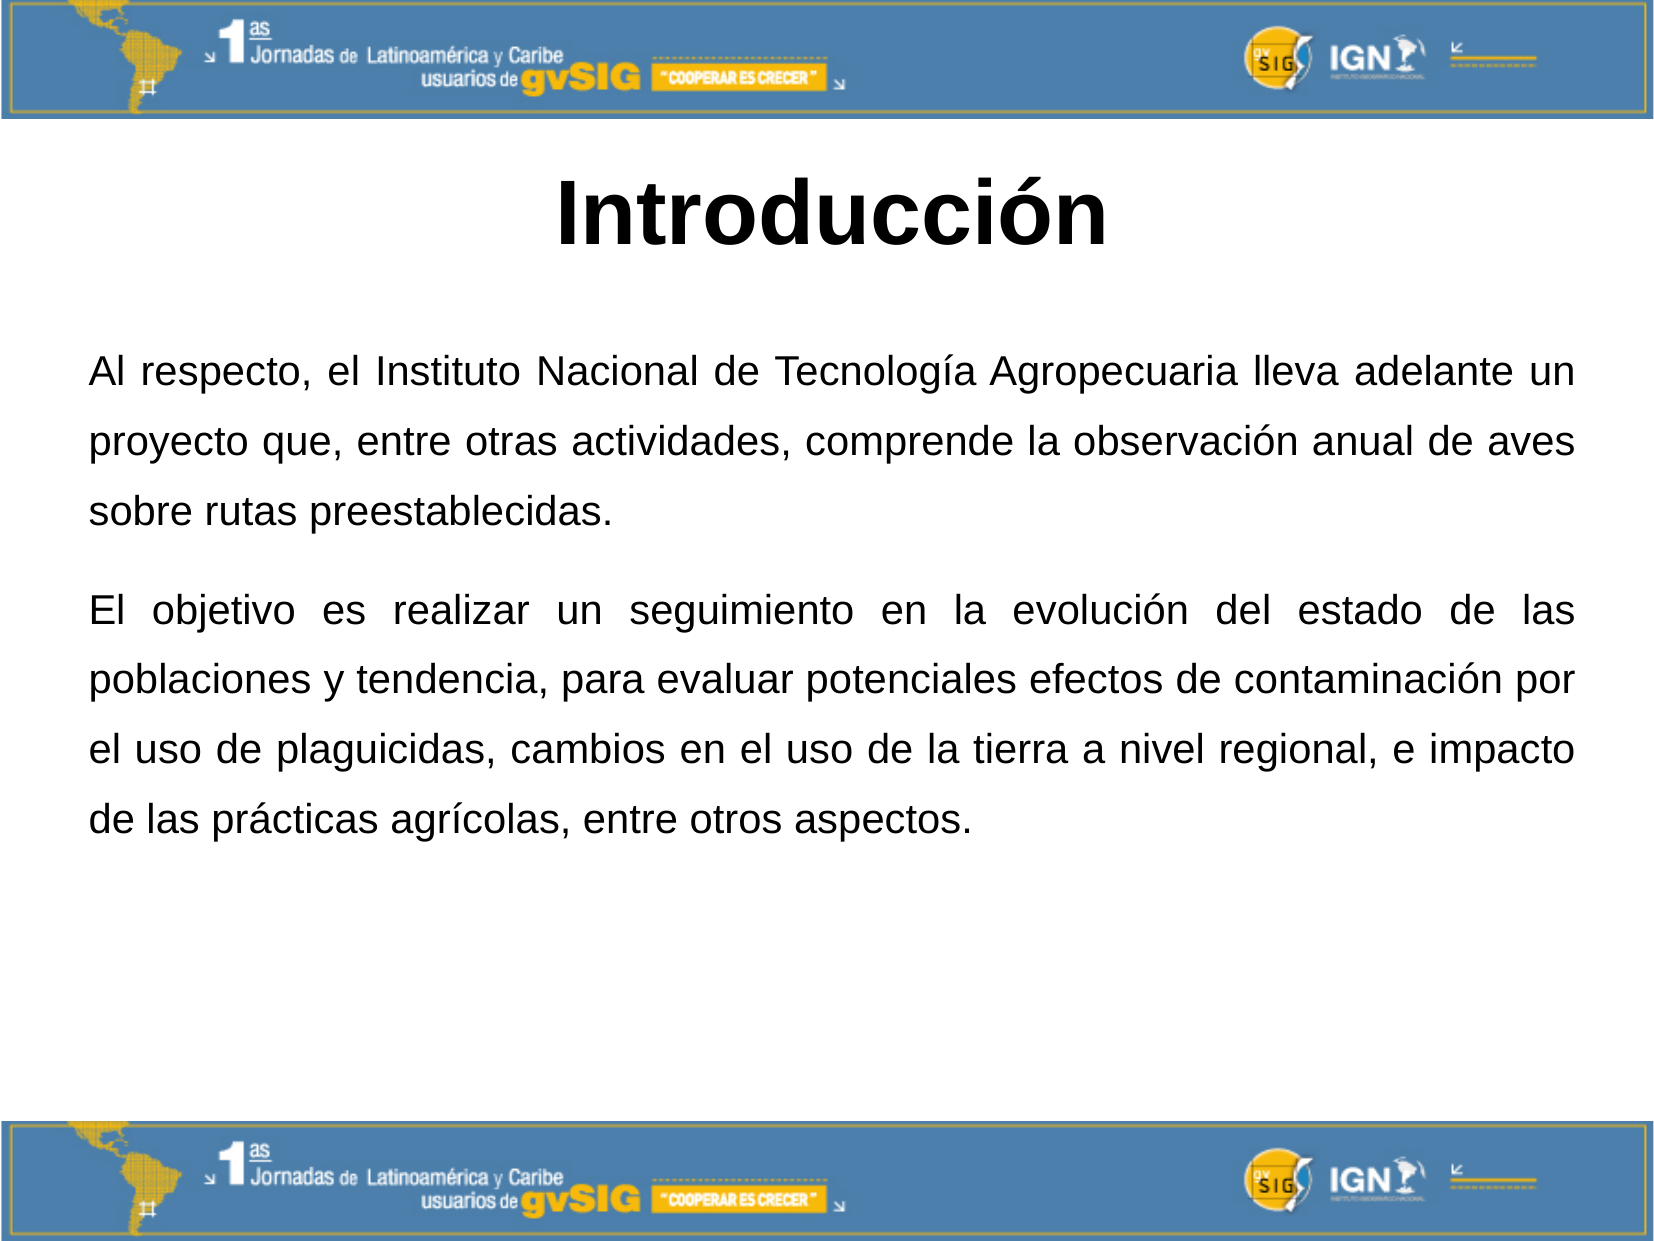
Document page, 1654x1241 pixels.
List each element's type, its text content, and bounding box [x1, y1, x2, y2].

list Al respecto, el Instituto Nacional de Tecnología Agropecuaria lleva adelante un proyecto que, entre otras actividades, comprende la observación anual de aves sobre rutas preestablecidas. El objetivo es realizar un seguimiento en la evolución del estado de las poblaciones y tendencia, para evaluar potenciales efectos de contaminación por el uso de plaguicidas, cambios en el uso de la tierra a nivel regional, e impacto de las prácticas agrícolas, entre otros aspectos. [88, 324, 1577, 916]
title Introducción [88, 147, 1577, 279]
picture [0, 0, 1654, 119]
picture [0, 1121, 1654, 1241]
